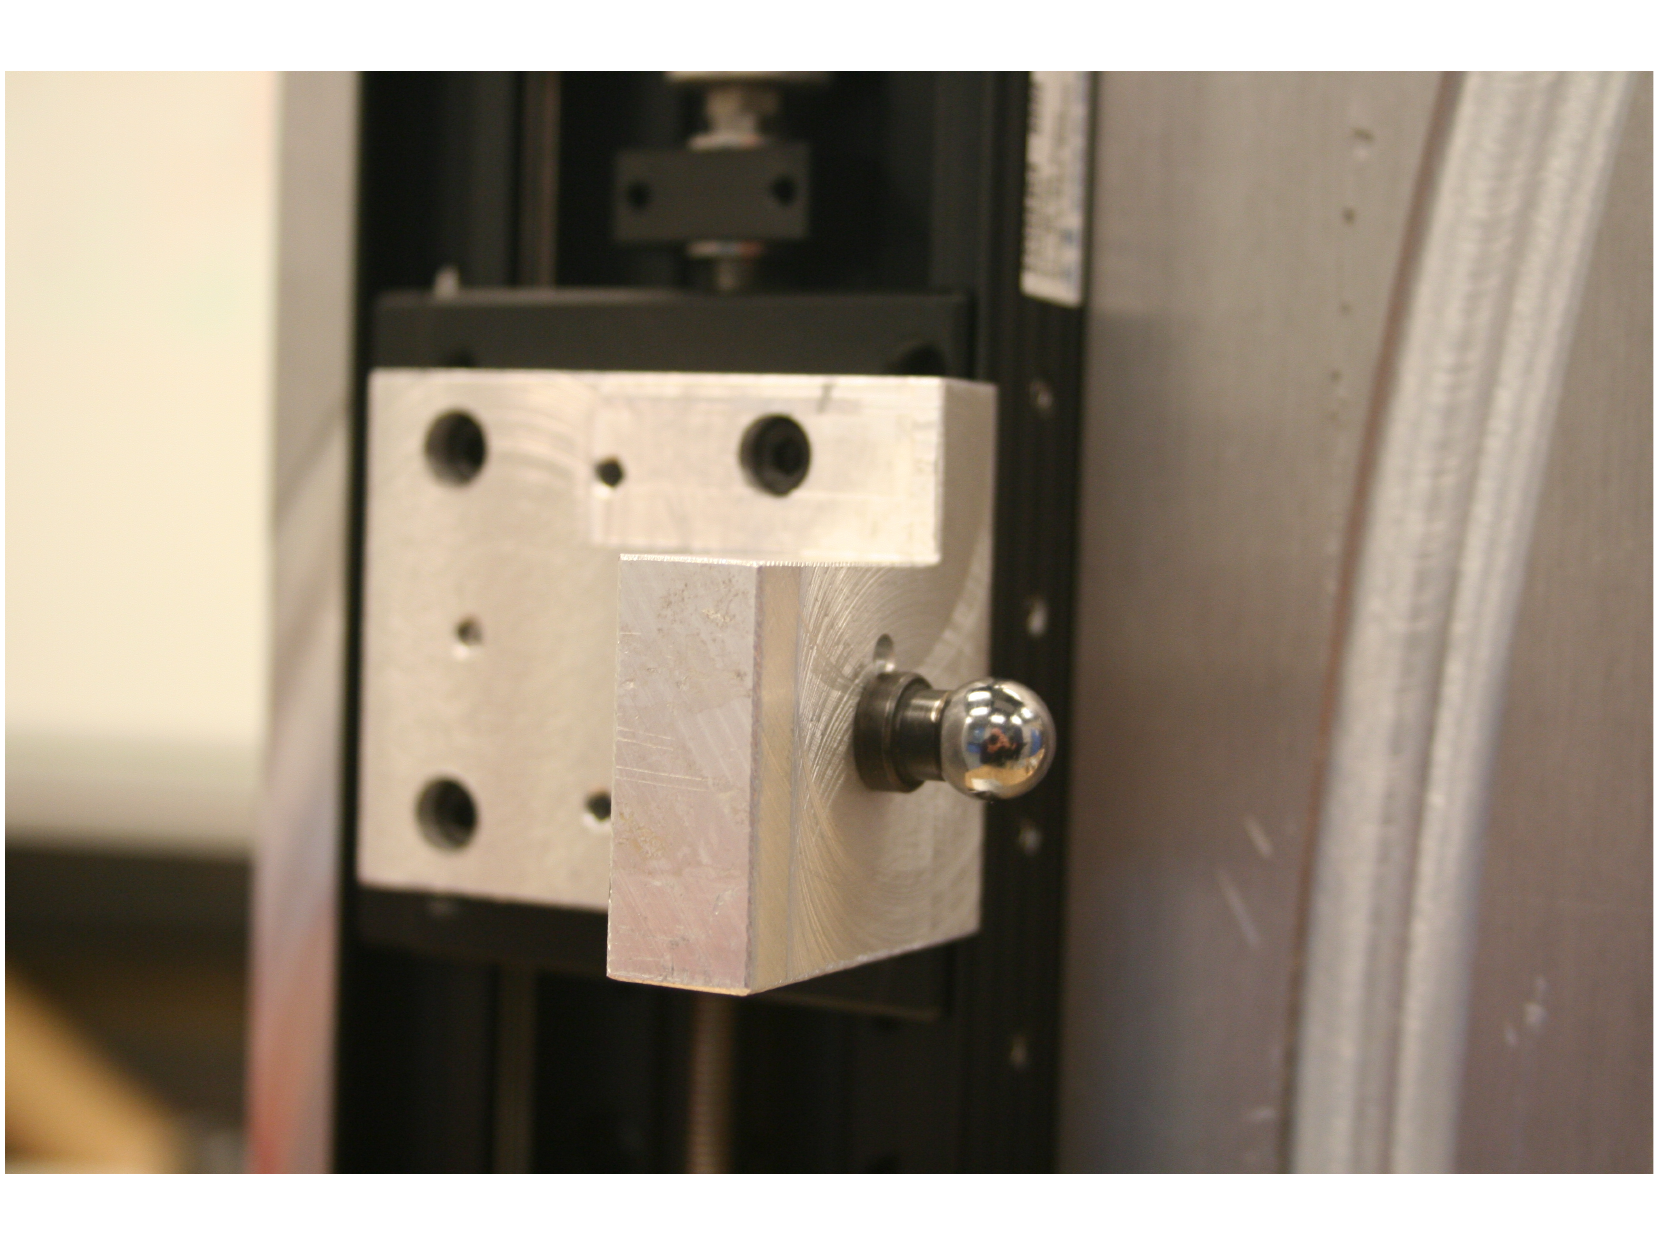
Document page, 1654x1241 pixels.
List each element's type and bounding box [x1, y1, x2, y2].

picture [5, 71, 1654, 1174]
